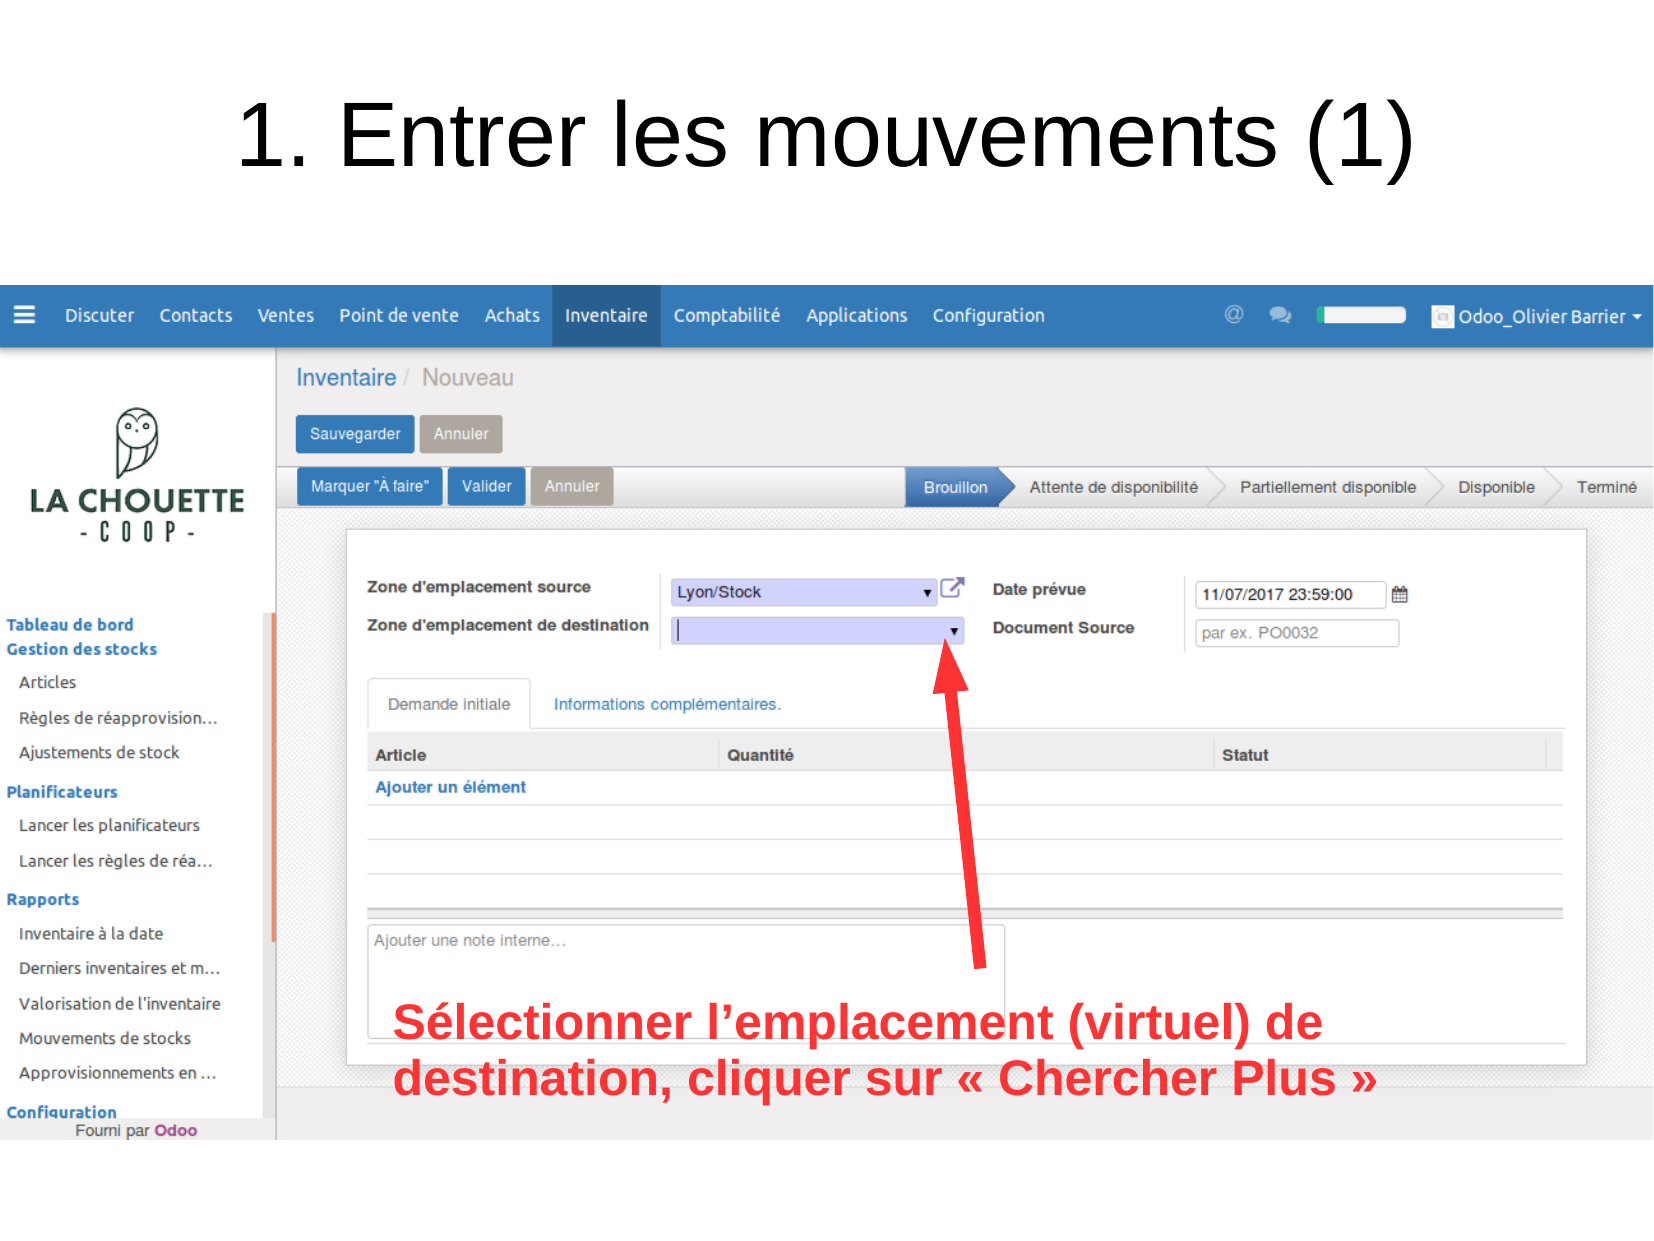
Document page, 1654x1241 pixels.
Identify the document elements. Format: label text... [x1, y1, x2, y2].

title 1. Entrer les mouvements (1) [82, 31, 1571, 239]
text_box Sélectionner l’emplacement (virtuel) de destination, cliquer sur « Chercher Plus » [377, 987, 1536, 1170]
picture [0, 285, 1654, 1140]
